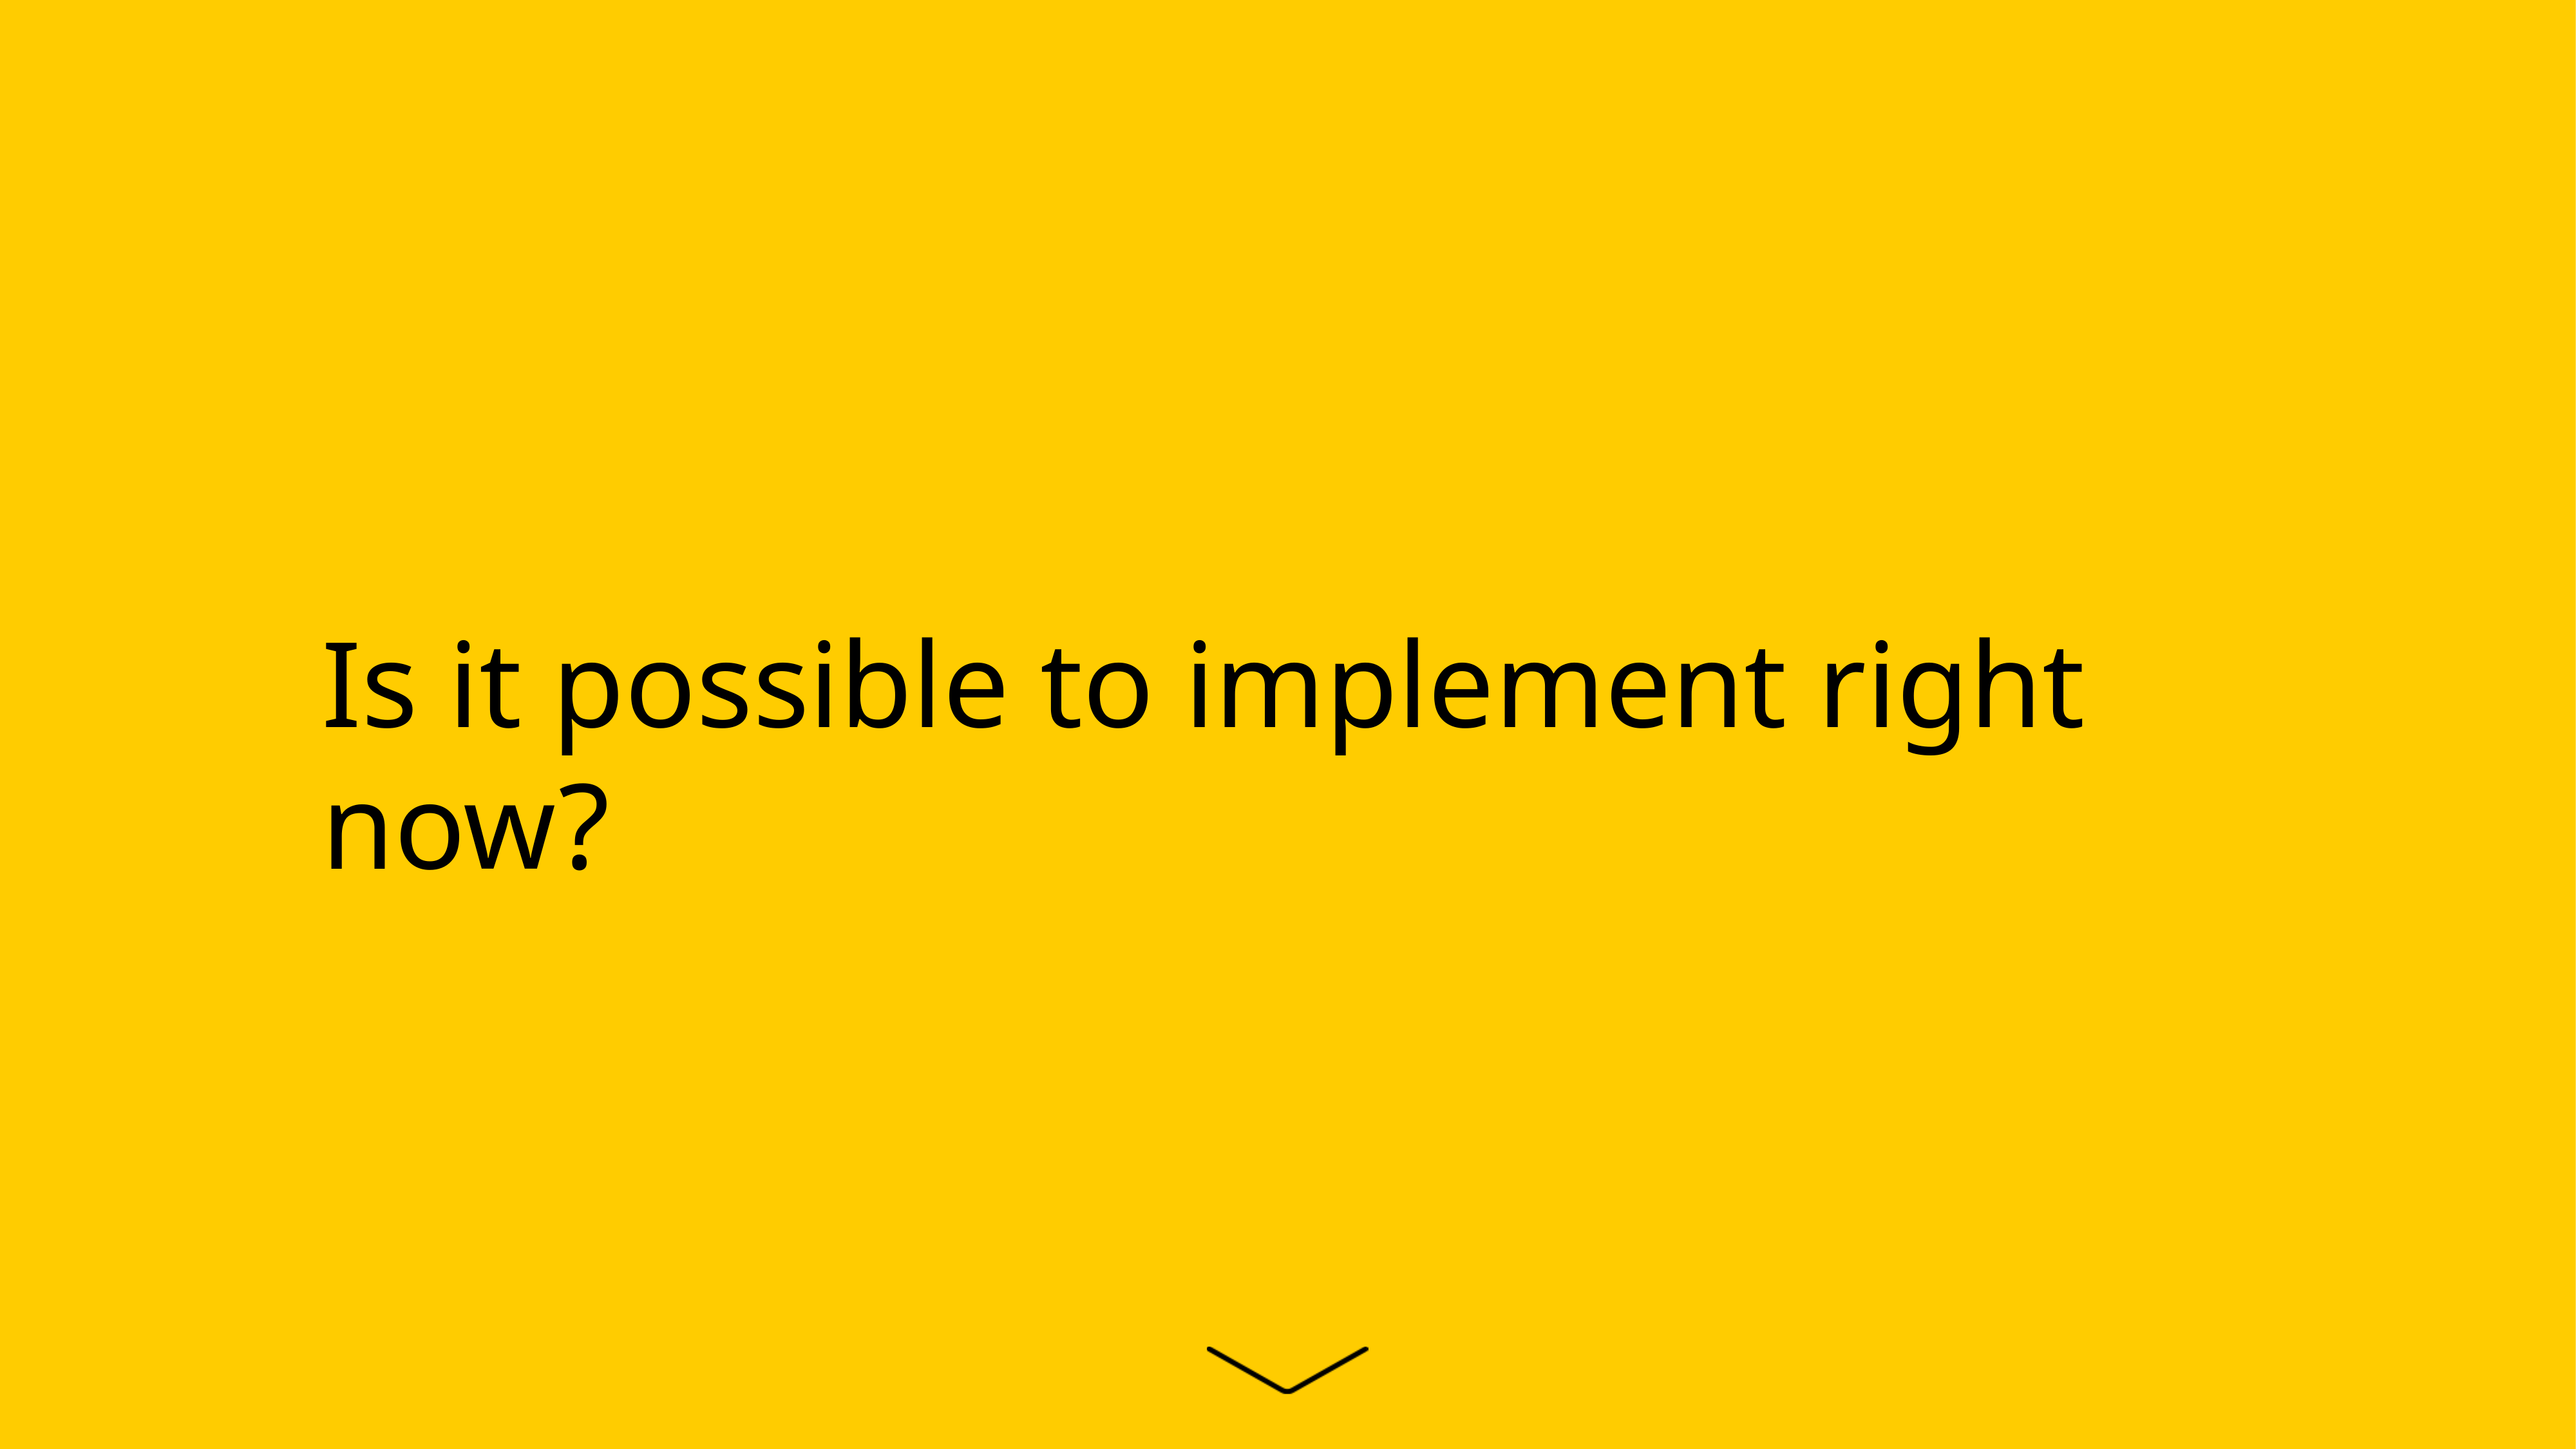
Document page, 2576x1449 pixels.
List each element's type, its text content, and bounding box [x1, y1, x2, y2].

picture [1207, 1347, 1368, 1396]
title Is it possible to implement right now? [321, 429, 2253, 1074]
